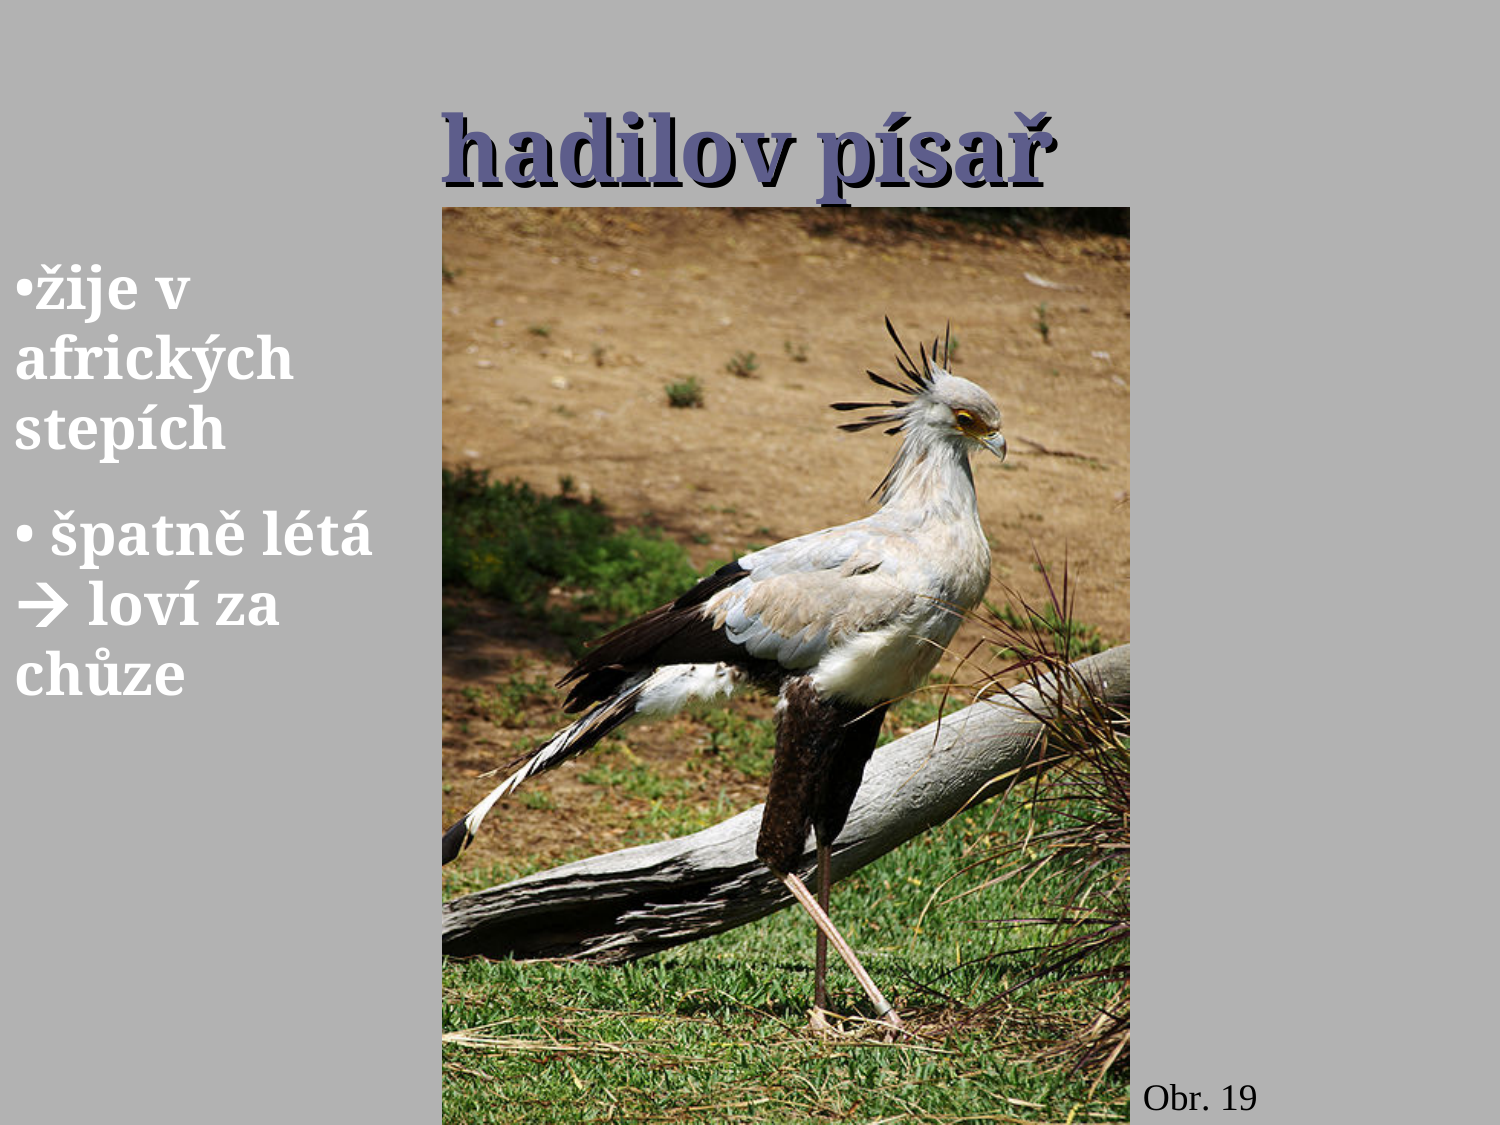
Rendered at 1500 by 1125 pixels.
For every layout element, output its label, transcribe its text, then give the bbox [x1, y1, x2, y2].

text_box Obr. 19 [1128, 1064, 1341, 1125]
text_box žije v afrických stepích špatně létá  loví za chůze [0, 243, 408, 716]
title hadilov písař [49, 37, 1446, 255]
picture [442, 207, 1130, 1125]
